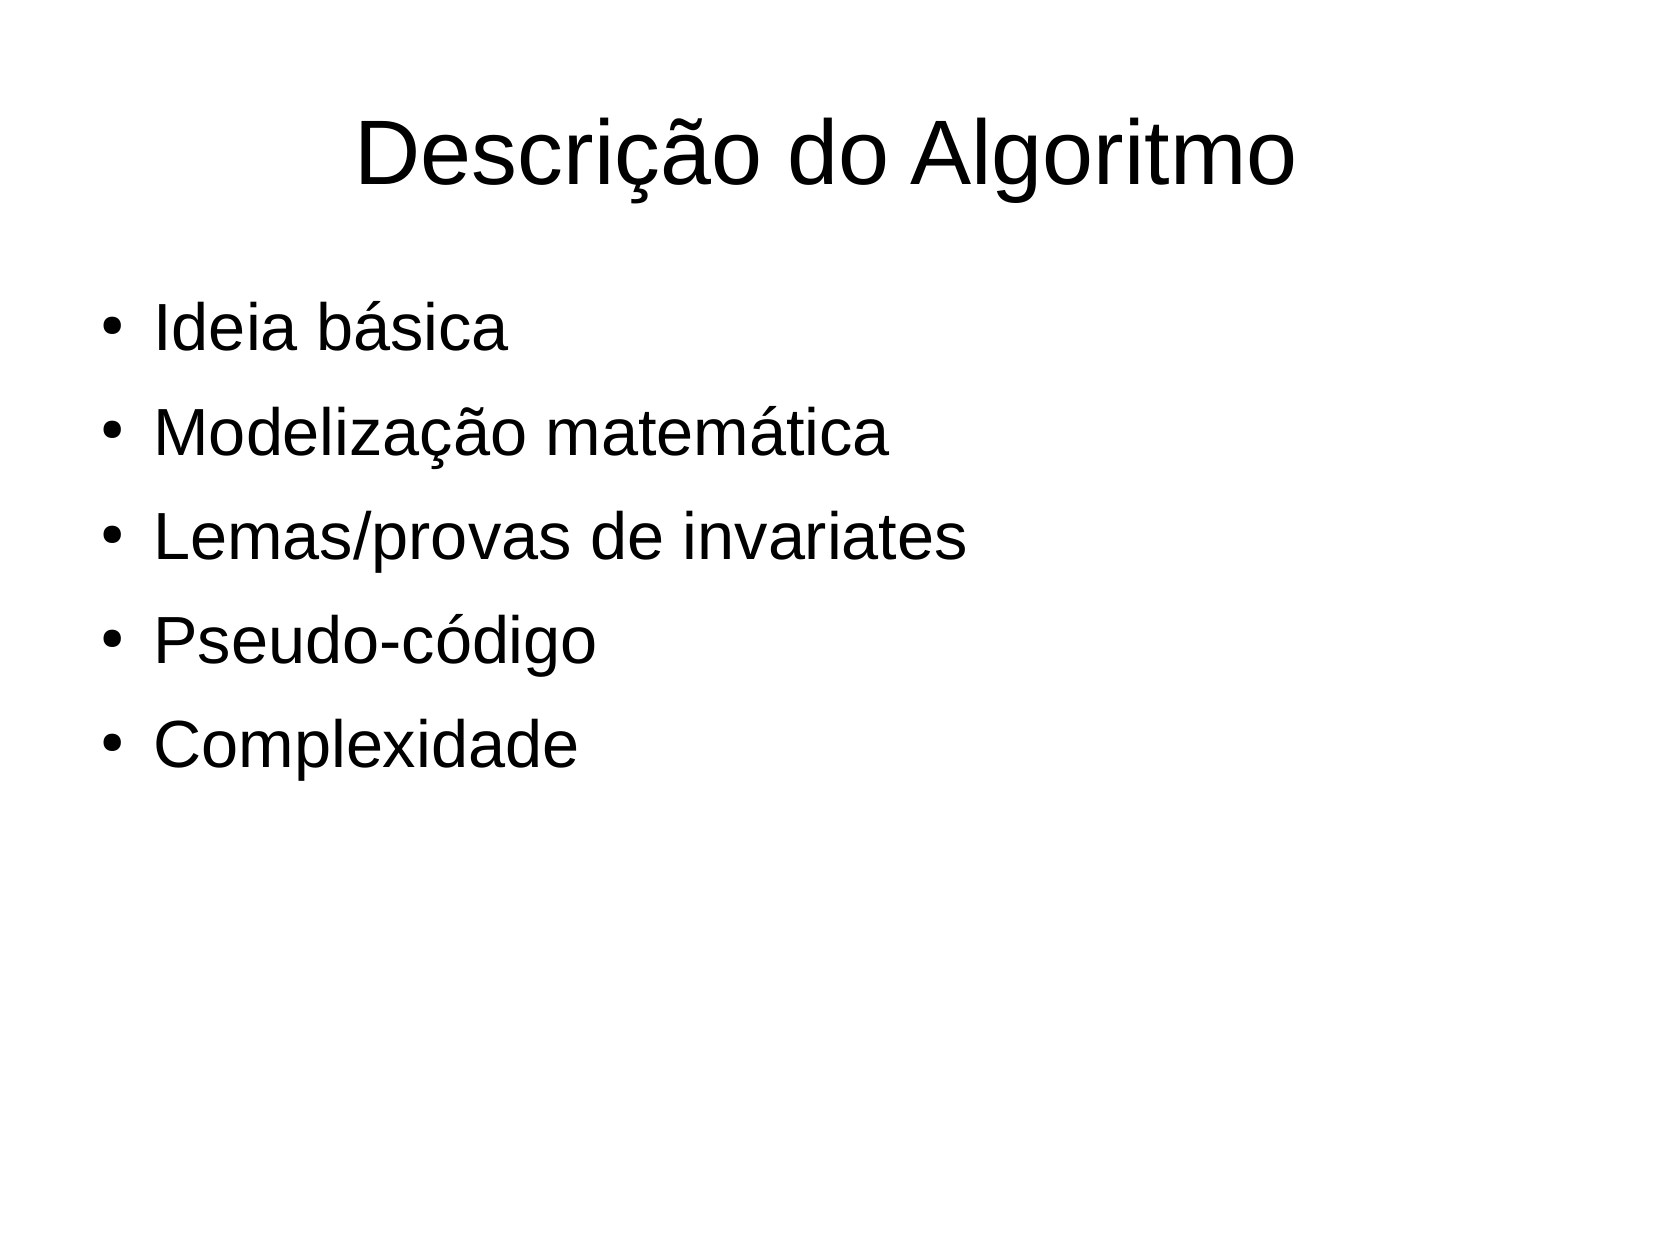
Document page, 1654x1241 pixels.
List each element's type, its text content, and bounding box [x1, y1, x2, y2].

list Ideia básica Modelização matemática Lemas/provas de invariates Pseudo-código Complexidade [82, 290, 1571, 1010]
title Descrição do Algoritmo [82, 49, 1571, 257]
